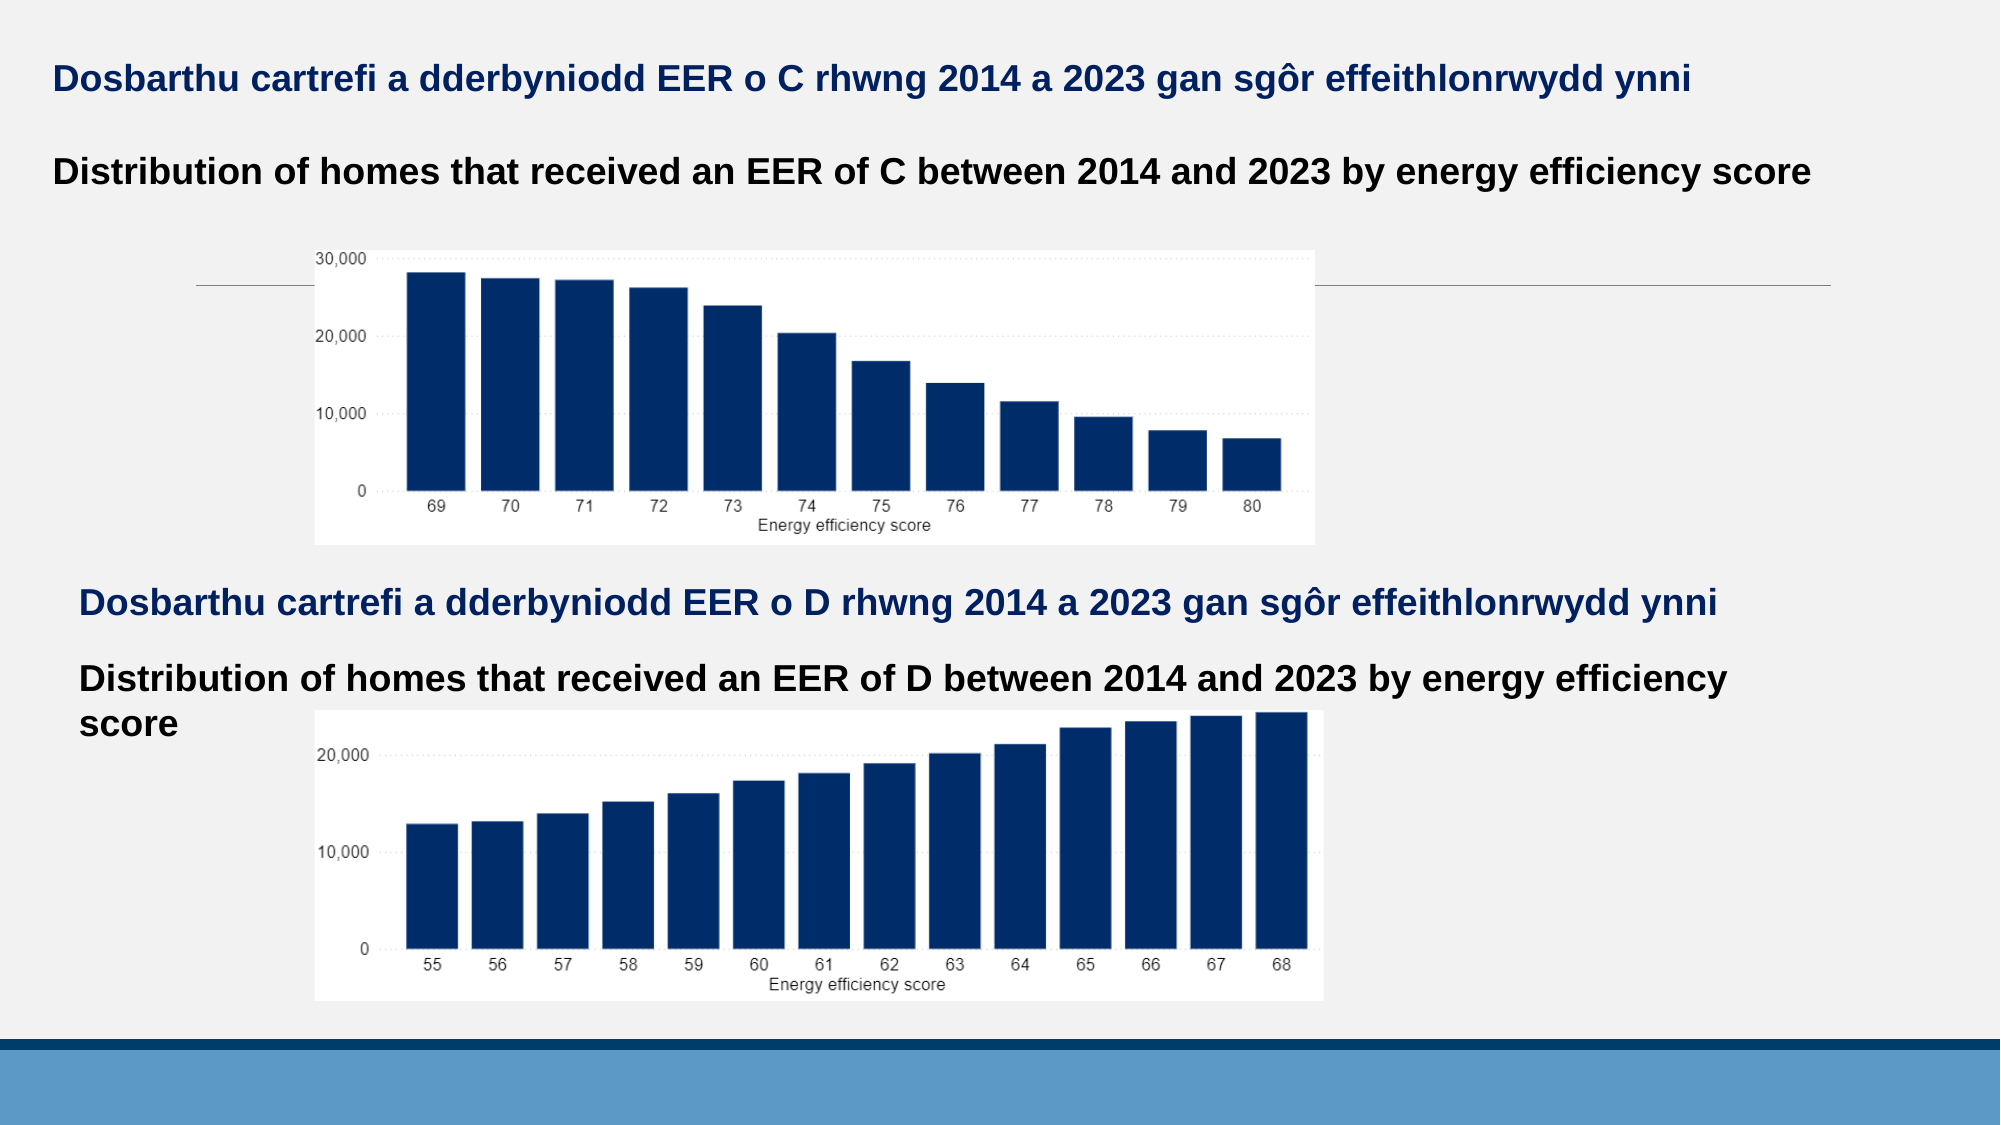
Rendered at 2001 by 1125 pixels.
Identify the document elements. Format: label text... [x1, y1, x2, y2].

text_box Distribution of homes that received an EER of C between 2014 and 2023 by energy efficiency score [37, 139, 1838, 201]
picture [314, 250, 1315, 545]
text_box Distribution of homes that received an EER of D between 2014 and 2023 by energy efficiency score [63, 646, 1838, 753]
text_box Dosbarthu cartrefi a dderbyniodd EER o D rhwng 2014 a 2023 gan sgôr effeithlonrwydd ynni [63, 570, 1913, 631]
picture [314, 753, 1324, 1001]
text_box Dosbarthu cartrefi a dderbyniodd EER o C rhwng 2014 a 2023 gan sgôr effeithlonrwydd ynni [37, 46, 2000, 107]
